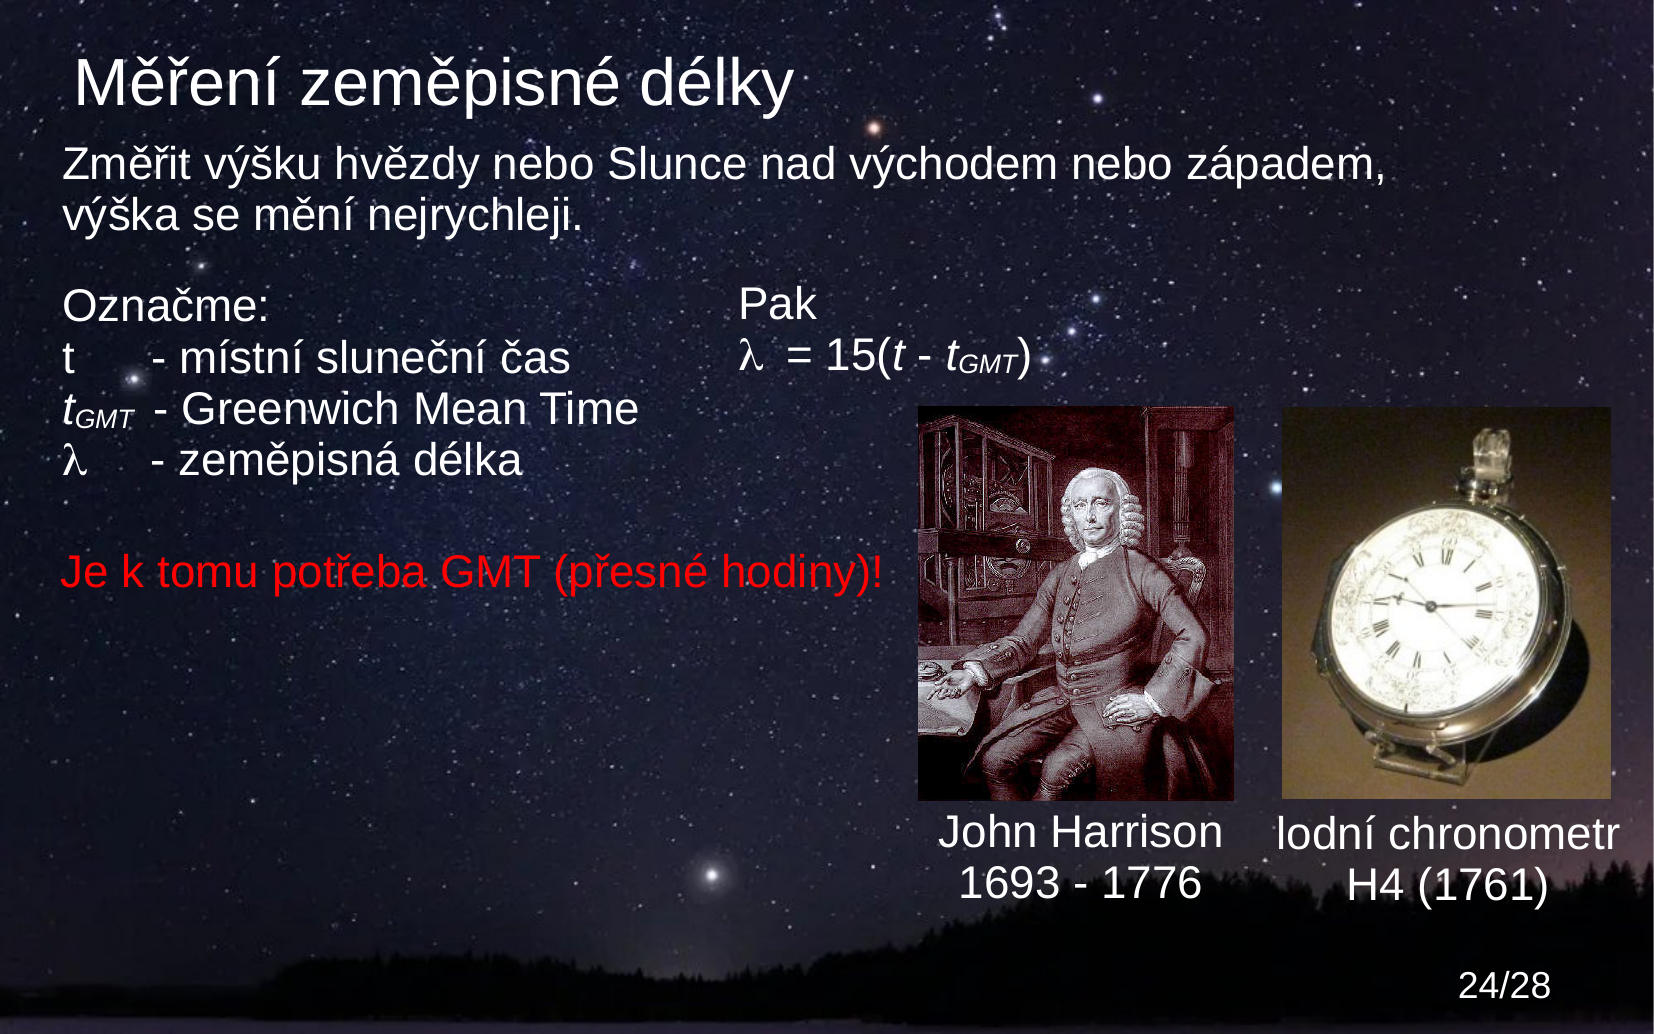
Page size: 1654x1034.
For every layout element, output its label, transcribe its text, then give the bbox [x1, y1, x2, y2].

text_box <číslo>/28 [1468, 957, 1654, 1028]
text_box Pak l = 15(t - tGMT) [723, 270, 1372, 403]
text_box John Harrison 1693 - 1776 [916, 798, 1247, 932]
text_box Označme: t - místní sluneční čas tGMT - Greenwich Mean Time l - zeměpisná délka [47, 273, 695, 503]
text_box Je k tomu potřeba GMT (přesné hodiny)! [45, 538, 918, 615]
picture [0, 0, 1654, 1034]
text_box Změřit výšku hvězdy nebo Slunce nad východem nebo západem, výška se mění nejrychleji. [47, 130, 1571, 249]
text_box lodní chronometr H4 (1761) [1257, 800, 1640, 925]
text_box Měření zeměpisné délky [59, 37, 1123, 128]
